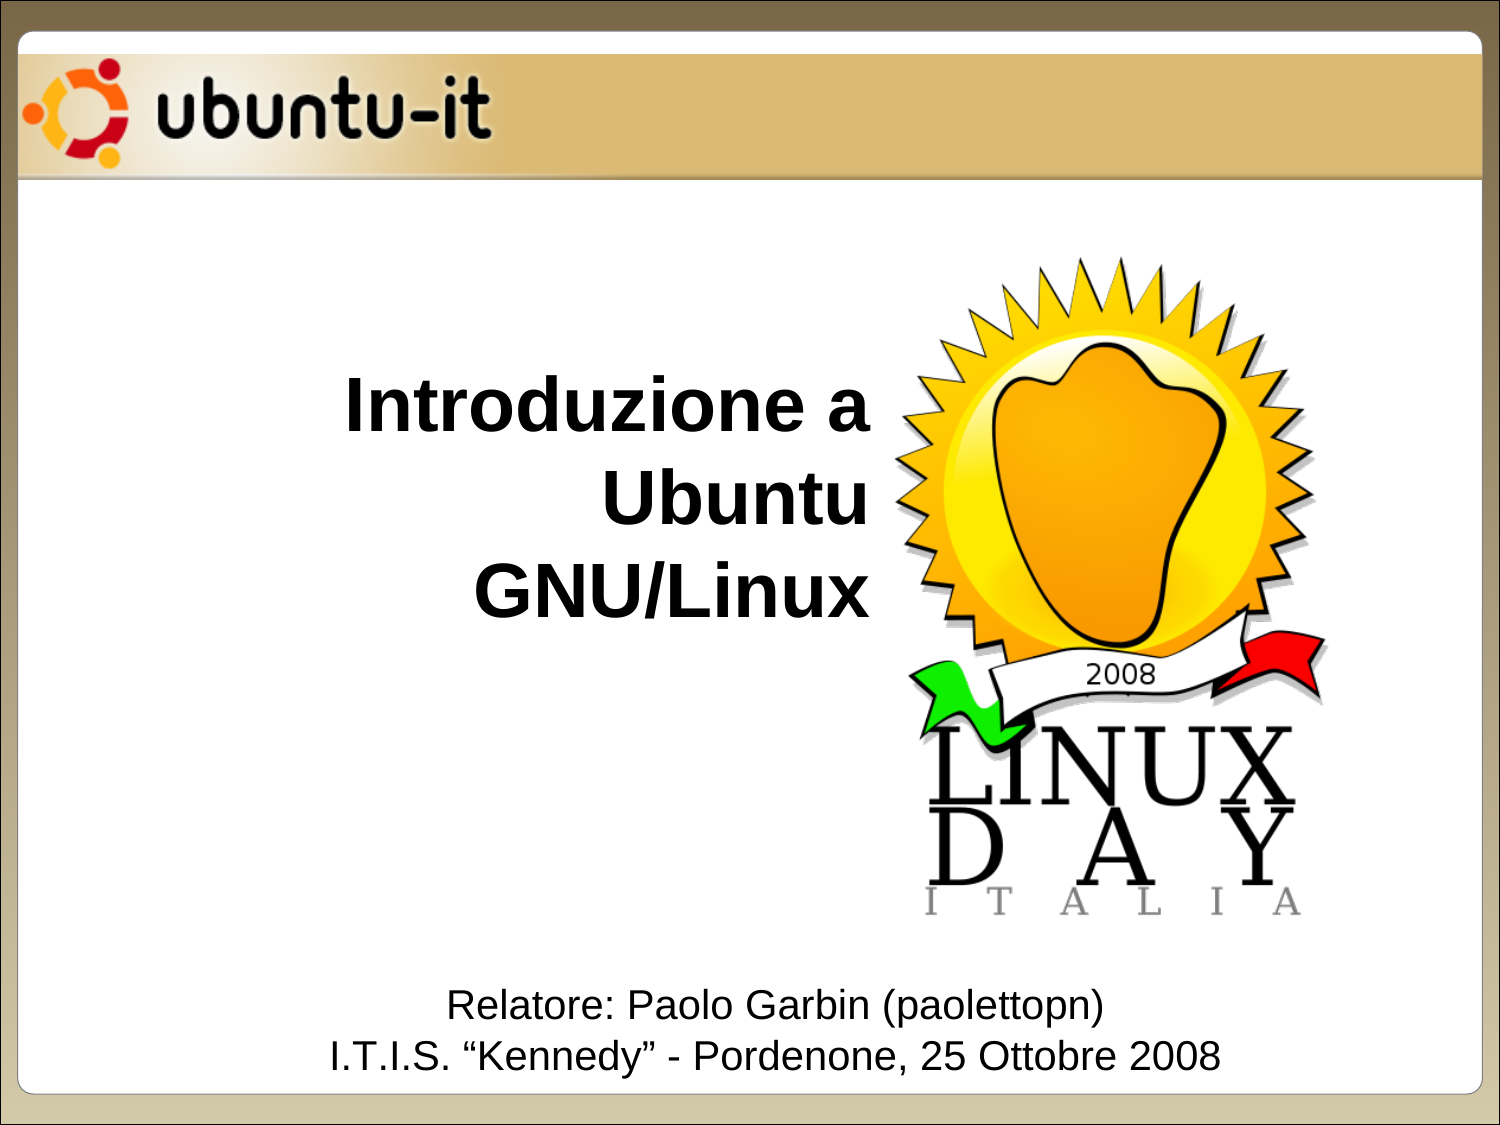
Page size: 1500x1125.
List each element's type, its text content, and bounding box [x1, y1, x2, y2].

title Introduzione a Ubuntu GNU/Linux [324, 350, 886, 638]
picture [894, 256, 1329, 916]
picture [18, 54, 1483, 180]
subtitle Relatore: Paolo Garbin (paolettopn) I.T.I.S. “Kennedy” - Pordenone, 25 Ottobre 2008 [29, 970, 1447, 1083]
